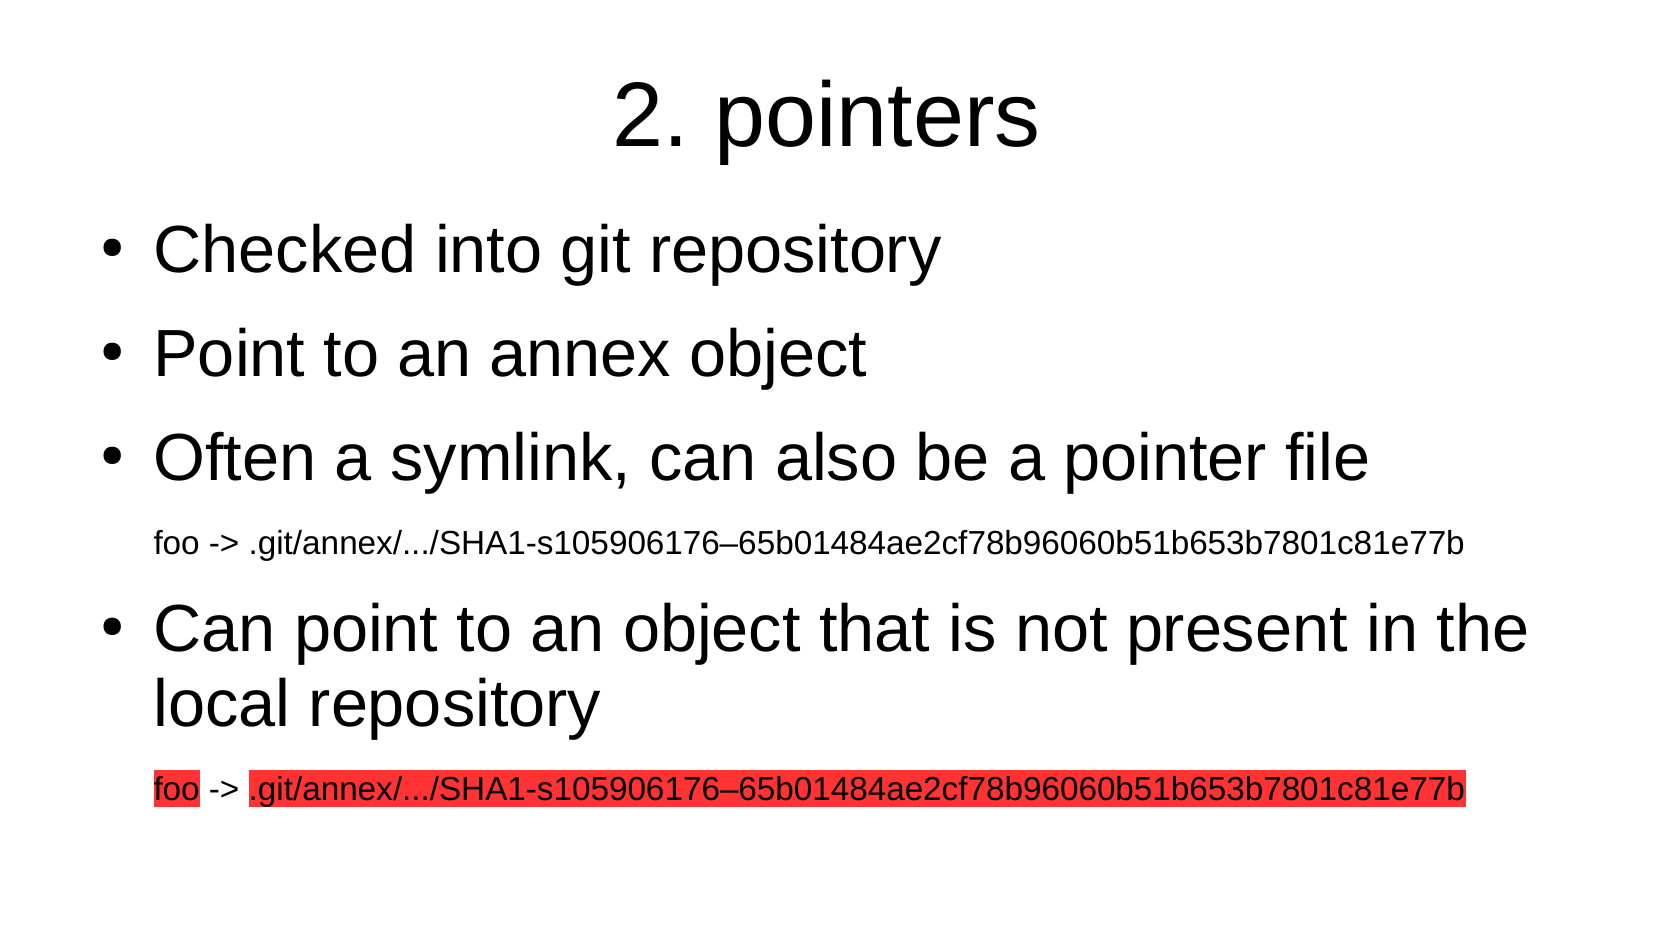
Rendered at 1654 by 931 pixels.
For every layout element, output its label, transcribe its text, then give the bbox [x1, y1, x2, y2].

list Checked into git repository Point to an annex object Often a symlink, can also be a pointer file foo -> .git/annex/.../SHA1-s105906176–65b01484ae2cf78b96060b51b653b7801c81e77b Can point to an object that is not present in the local repository foo -> .git/annex/.../SHA1-s105906176–65b01484ae2cf78b96060b51b653b7801c81e77b [82, 211, 1571, 931]
title 2. pointers [82, 37, 1571, 193]
